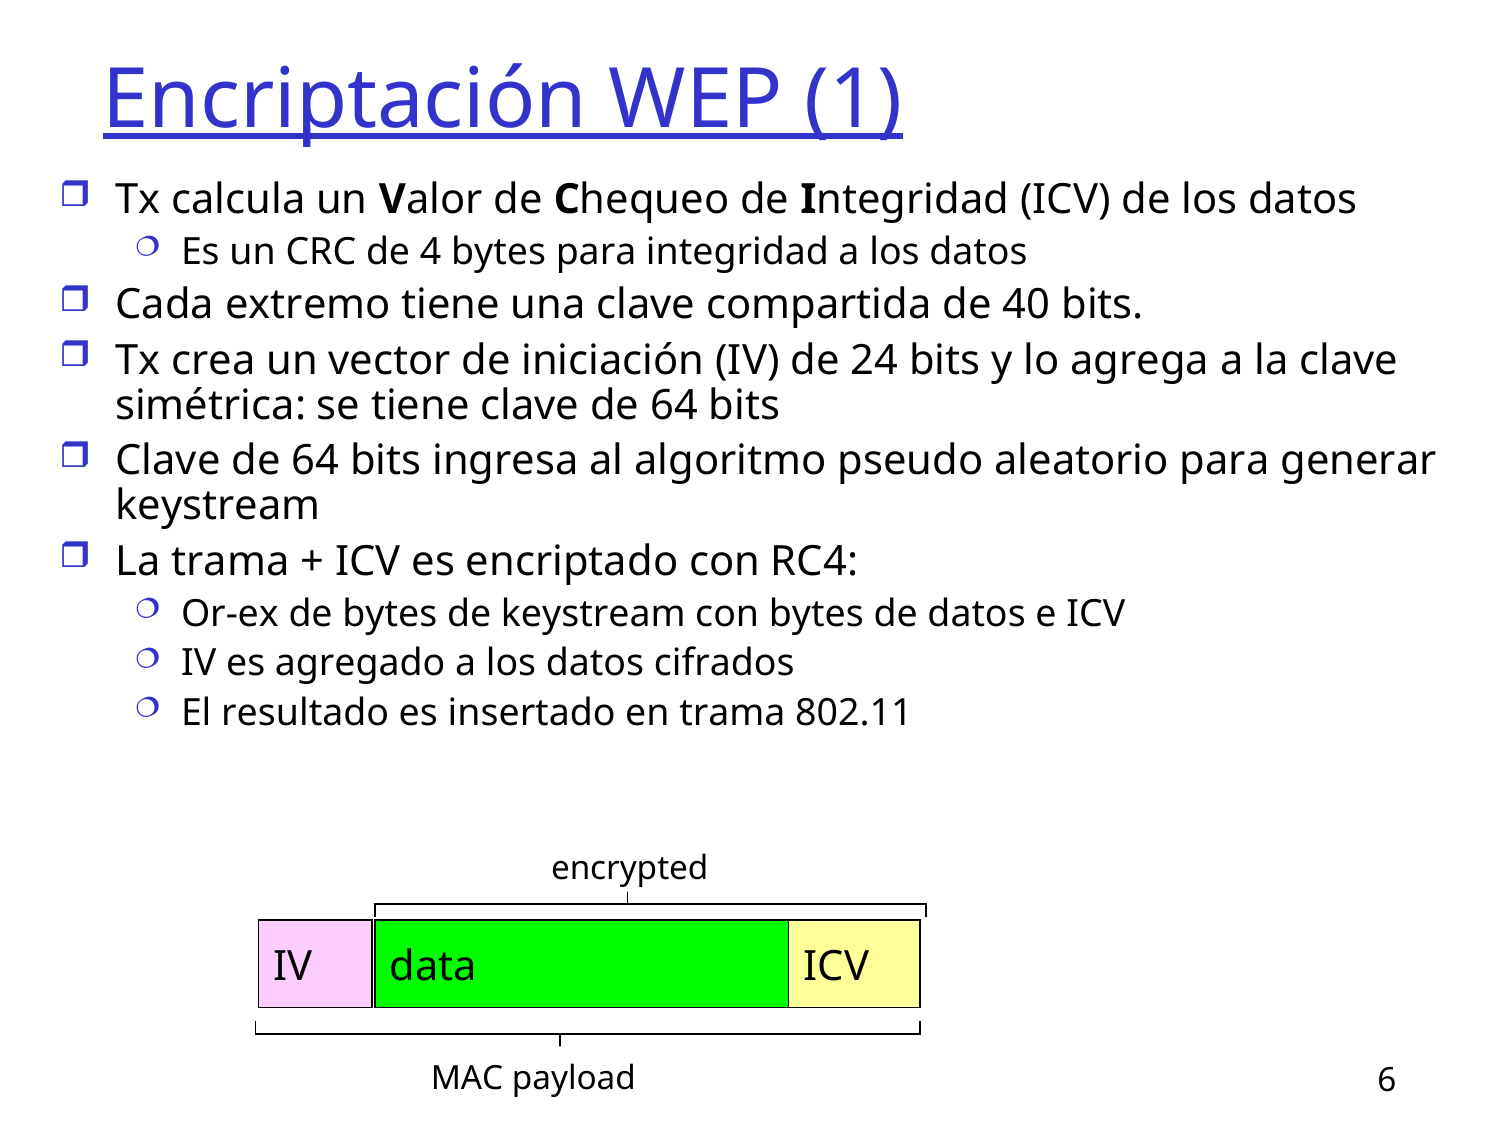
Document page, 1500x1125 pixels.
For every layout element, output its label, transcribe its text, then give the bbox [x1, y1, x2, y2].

text_box MAC payload [416, 1048, 652, 1105]
title Encriptación WEP (1) [87, 0, 1363, 170]
text_box data [374, 920, 788, 1008]
list Tx calcula un Valor de Chequeo de Integridad (ICV) de los datos Es un CRC de 4 bytes para integridad a los datos Cada extremo tiene una clave compartida de 40 bits. Tx crea un vector de iniciación (IV) de 24 bits y lo agrega a la clave simétrica: se tiene clave de 64 bits Clave de 64 bits ingresa al algoritmo pseudo aleatorio para generar keystream La trama + ICV es encriptado con RC4: Or-ex de bytes de keystream con bytes de datos e ICV IV es agregado a los datos cifrados El resultado es insertado en trama 802.11 [44, 170, 1458, 840]
text_box encrypted [536, 838, 724, 895]
text_box IV [258, 920, 372, 1008]
text_box ICV [788, 920, 921, 1008]
